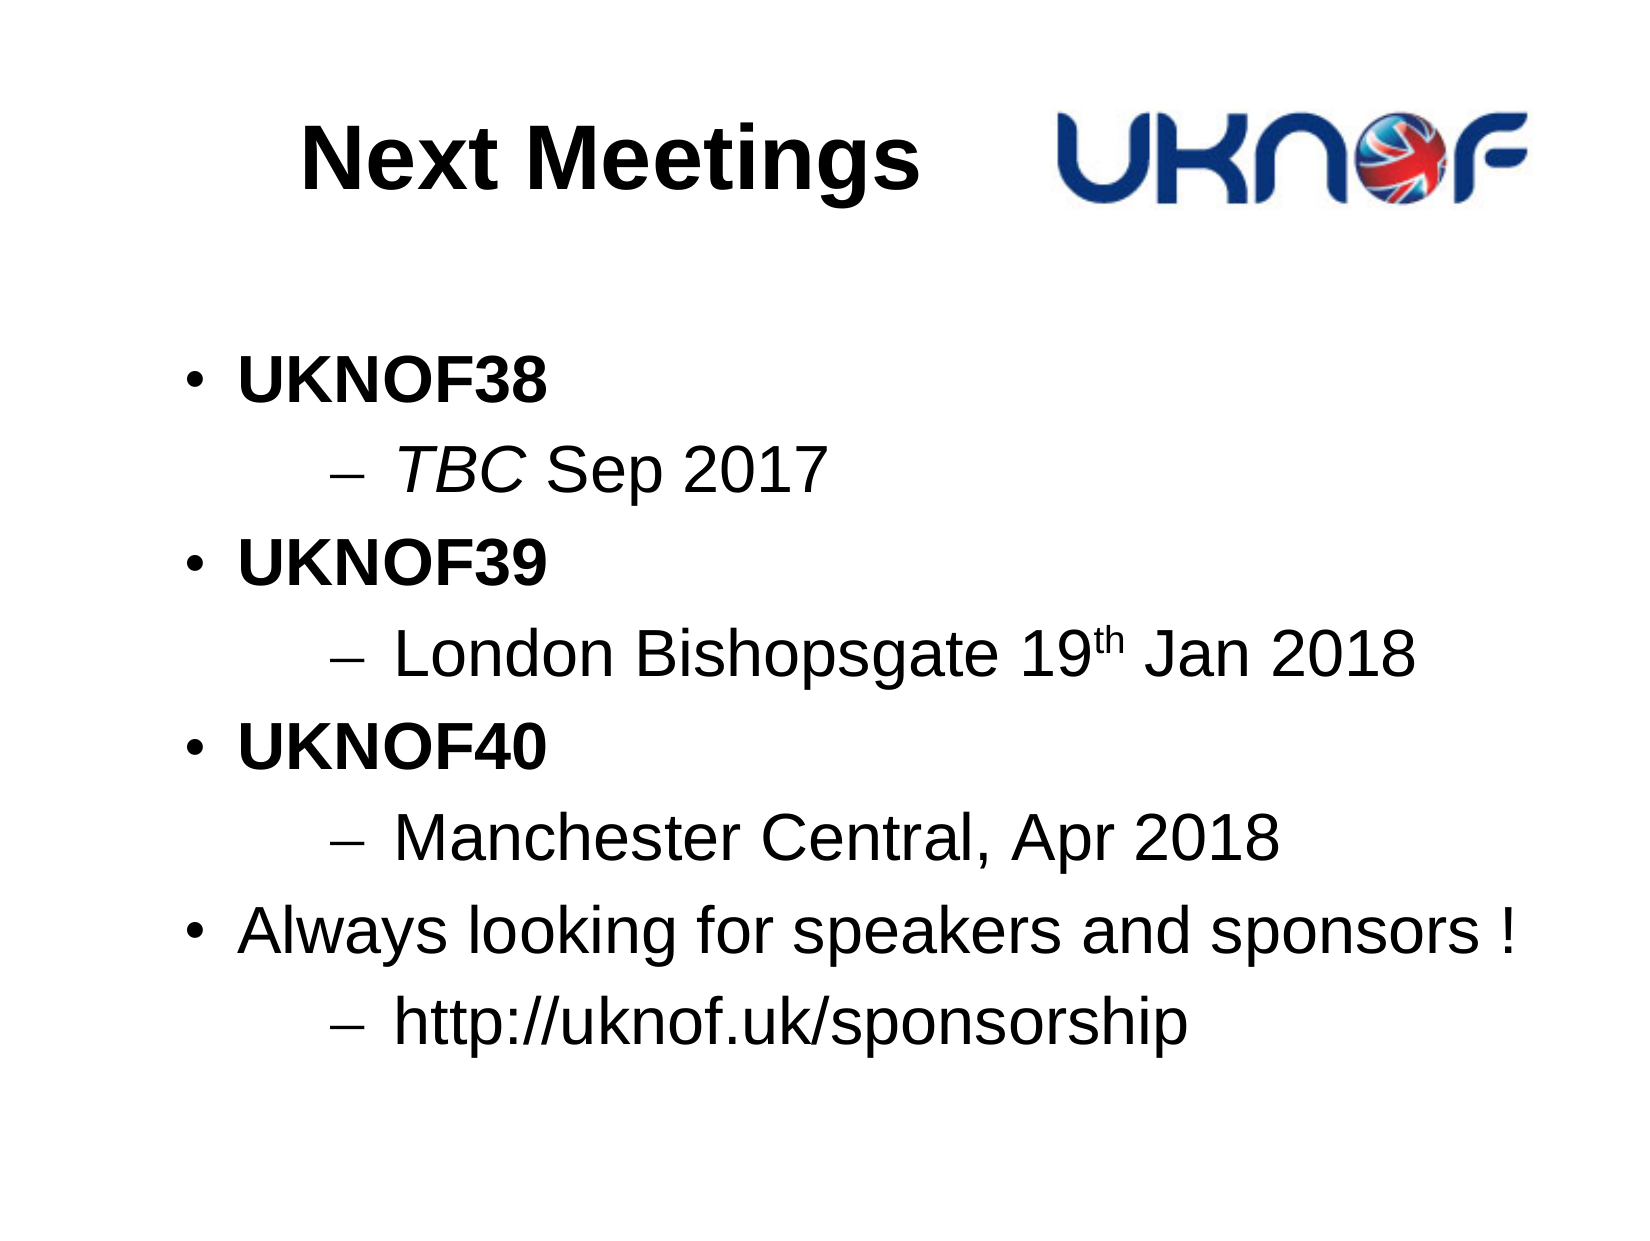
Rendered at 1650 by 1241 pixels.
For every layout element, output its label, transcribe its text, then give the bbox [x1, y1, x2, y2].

list UKNOF38 TBC Sep 2017 UKNOF39 London Bishopsgate 19th Jan 2018 UKNOF40 Manchester Central, Apr 2018 Always looking for speakers and sponsors ! http://uknof.uk/sponsorship [123, 341, 1526, 1170]
picture [1100, 93, 1536, 225]
title Next Meetings [123, 55, 1100, 262]
